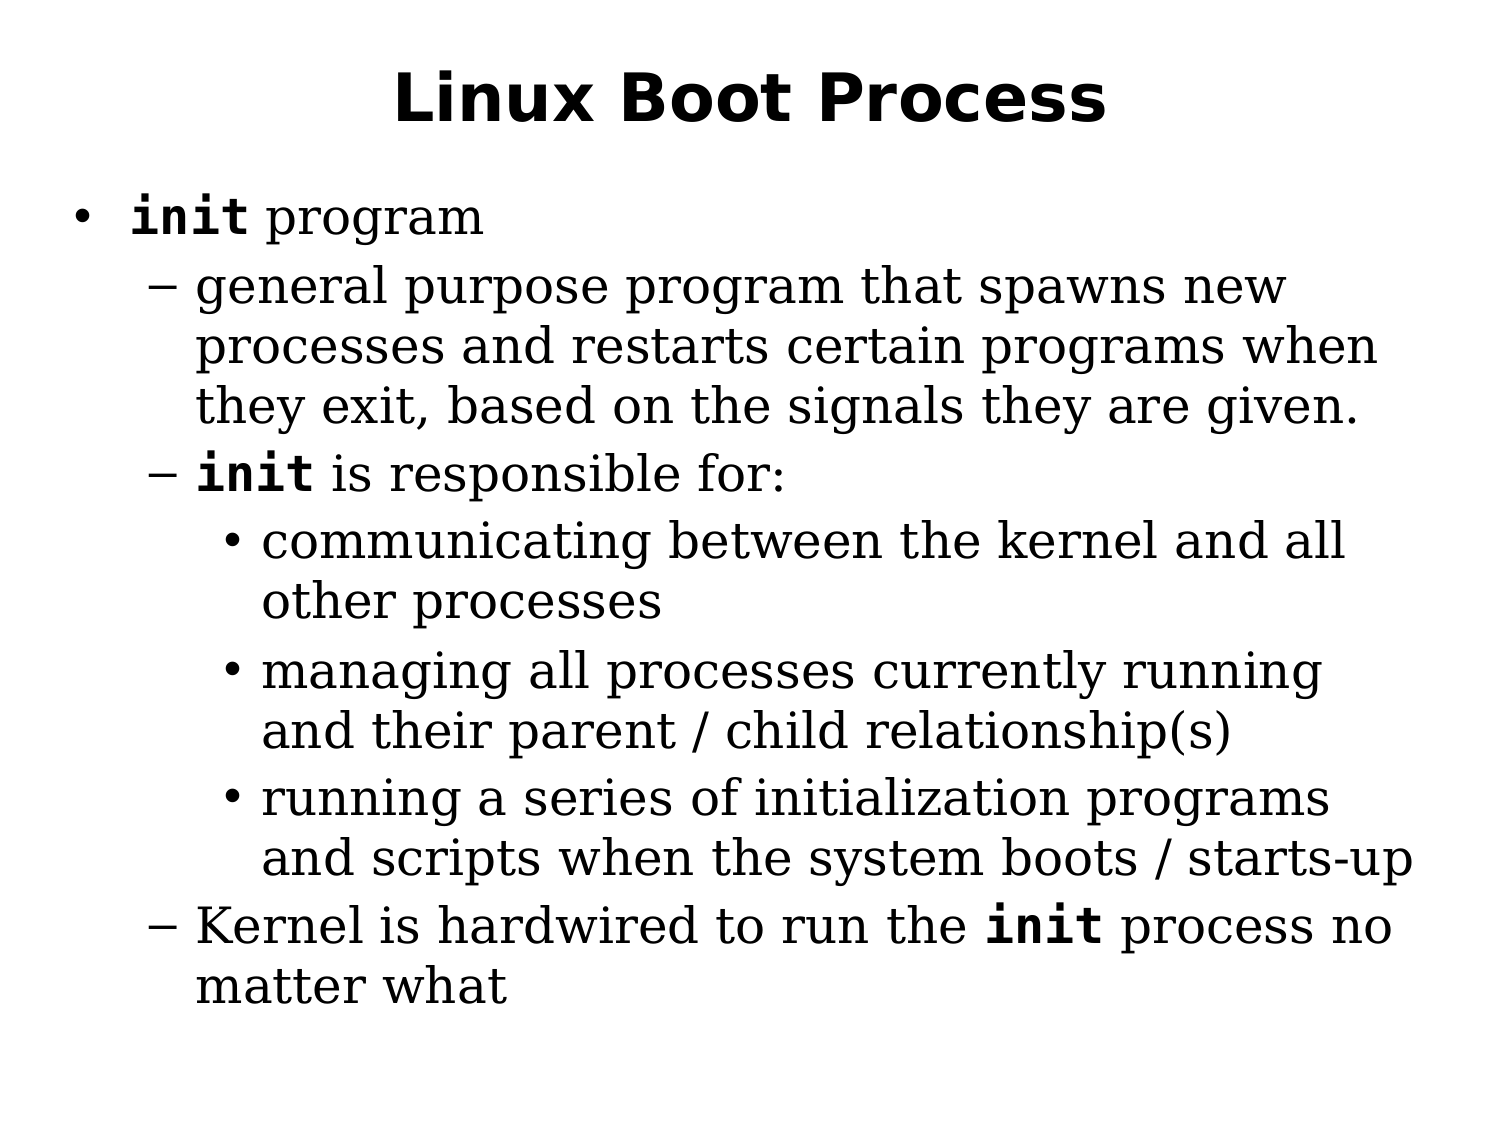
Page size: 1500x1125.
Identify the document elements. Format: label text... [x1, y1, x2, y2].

title Linux Boot Process [112, 40, 1388, 148]
list init program general purpose program that spawns new processes and restarts certain programs when they exit, based on the signals they are given. init is responsible for: communicating between the kernel and all other processes managing all processes currently running and their parent / child relationship(s) running a series of initialization programs and scripts when the system boots / starts-up Kernel is hardwired to run the init process no matter what [59, 177, 1447, 1022]
